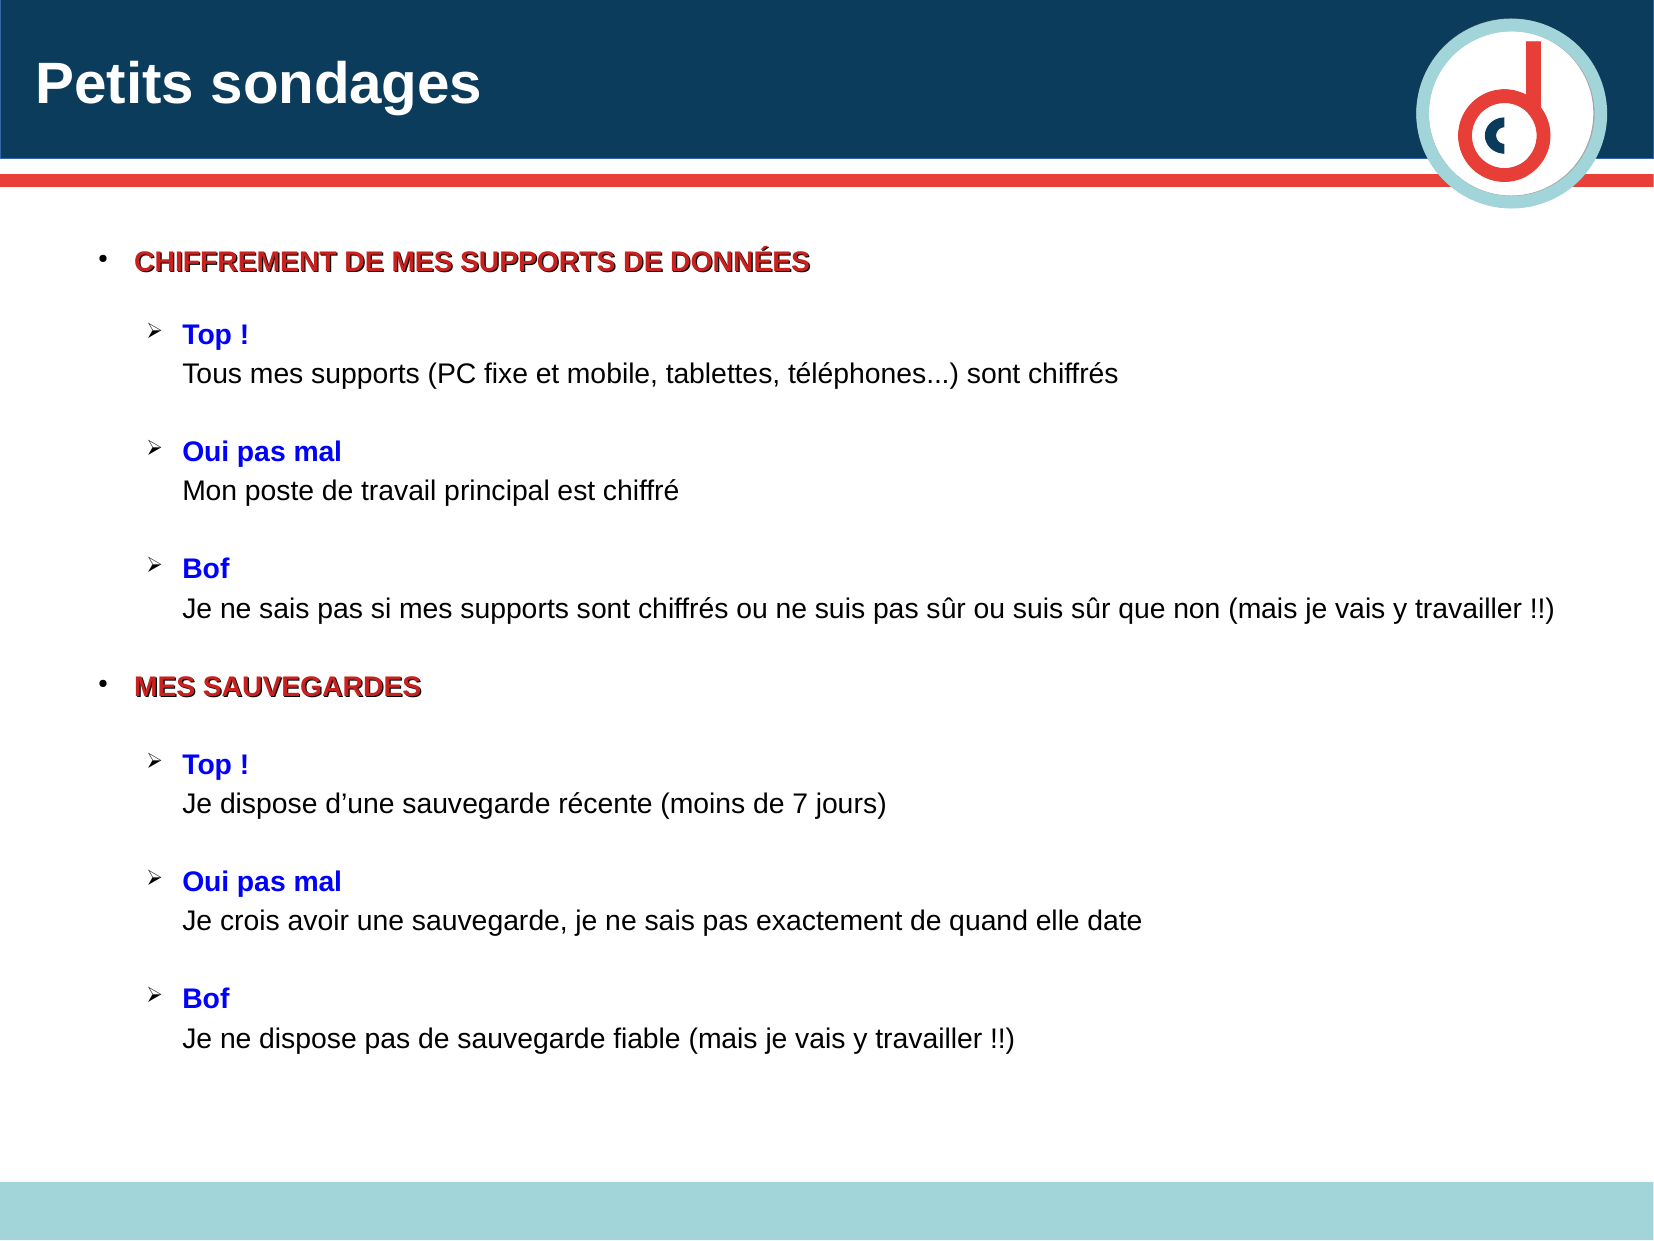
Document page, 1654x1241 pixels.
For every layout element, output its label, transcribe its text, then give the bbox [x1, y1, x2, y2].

title Petits sondages [35, 11, 1506, 159]
text_box CHIFFREMENT DE MES SUPPORTS DE DONNÉES Top ! Tous mes supports (PC fixe et mobile, tablettes, téléphones...) sont chiffrés Oui pas mal Mon poste de travail principal est chiffré Bof Je ne sais pas si mes supports sont chiffrés ou ne suis pas sûr ou suis sûr que non (mais je vais y travailler !!) MES SAUVEGARDES Top ! Je dispose d’une sauvegarde récente (moins de 7 jours) Oui pas mal Je crois avoir une sauvegarde, je ne sais pas exactement de quand elle date Bof Je ne dispose pas de sauvegarde fiable (mais je vais y travailler !!) [71, 230, 1595, 1141]
